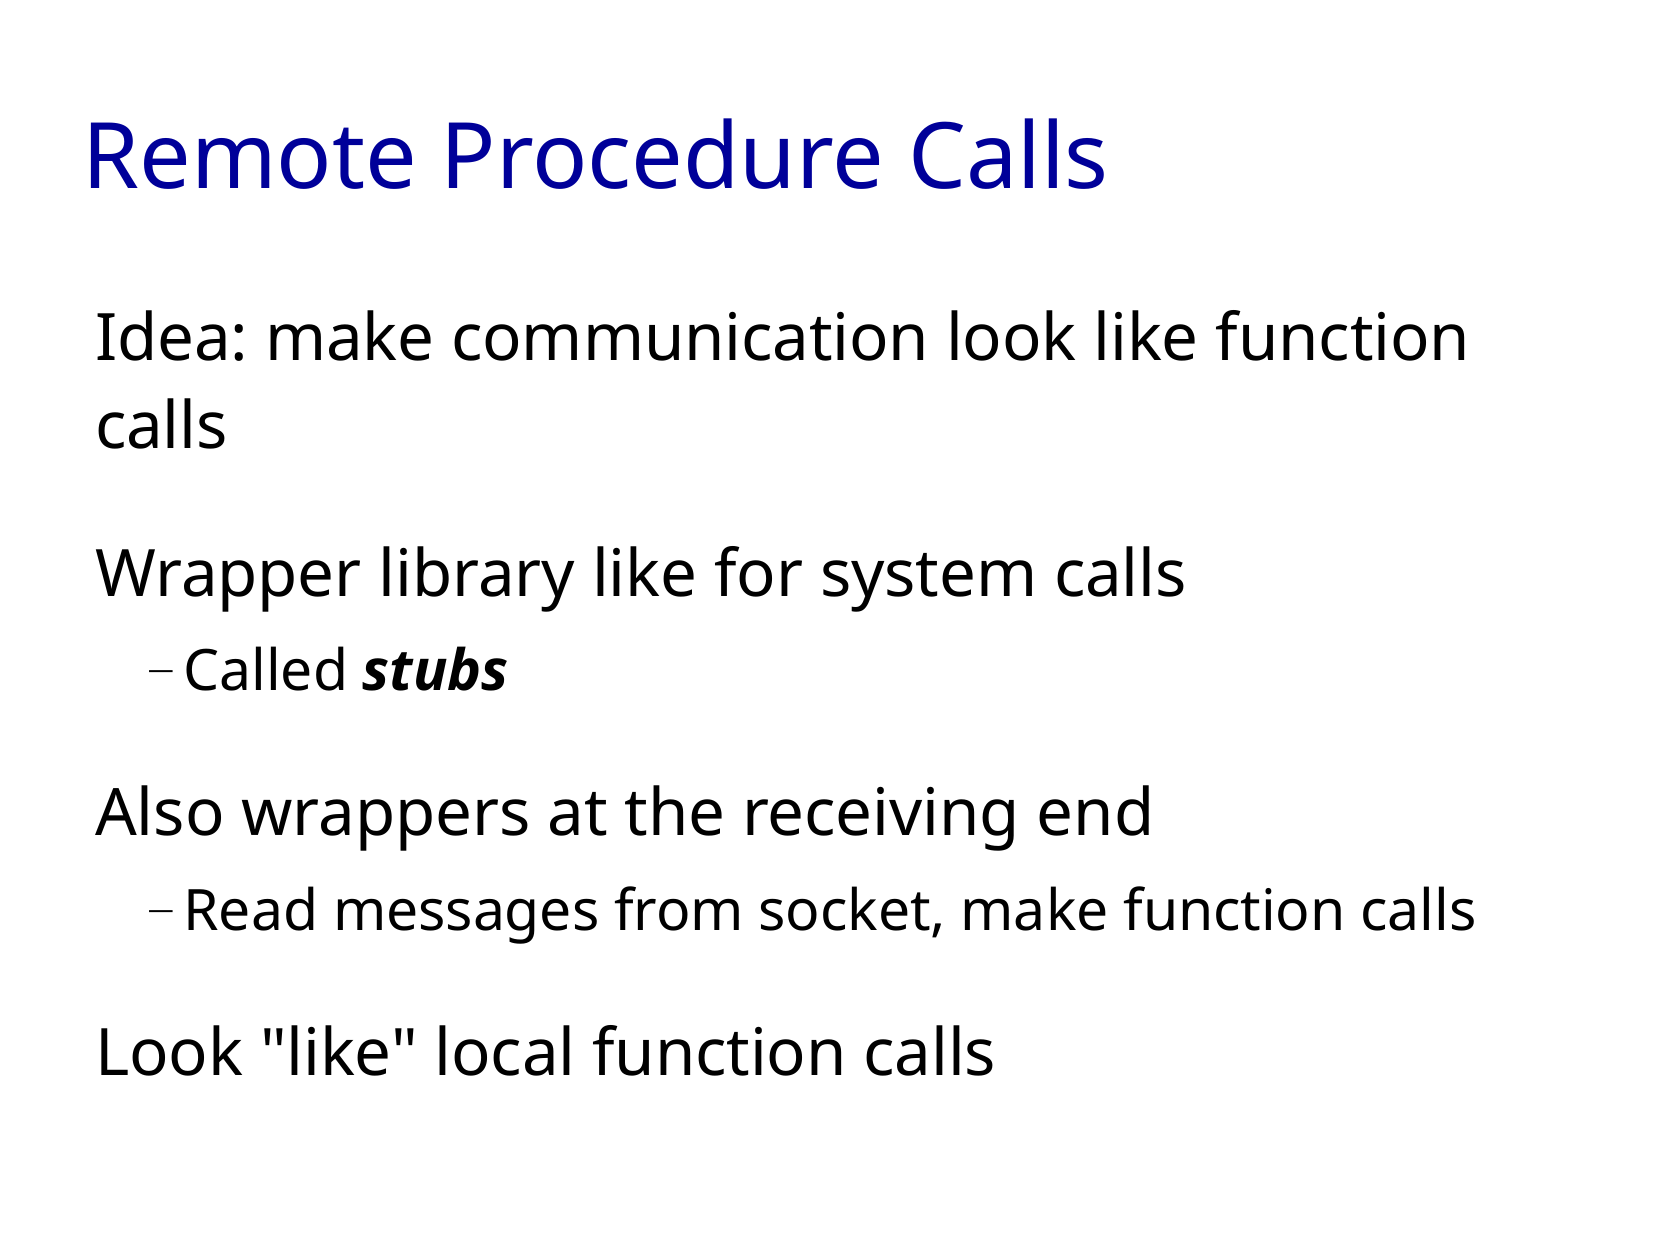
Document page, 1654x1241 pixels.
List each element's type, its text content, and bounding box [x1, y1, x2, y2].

title Remote Procedure Calls [82, 49, 1571, 257]
list Idea: make communication look like function calls Wrapper library like for system calls Called stubs Also wrappers at the receiving end Read messages from socket, make function calls Look "like" local function calls [60, 290, 1571, 1096]
